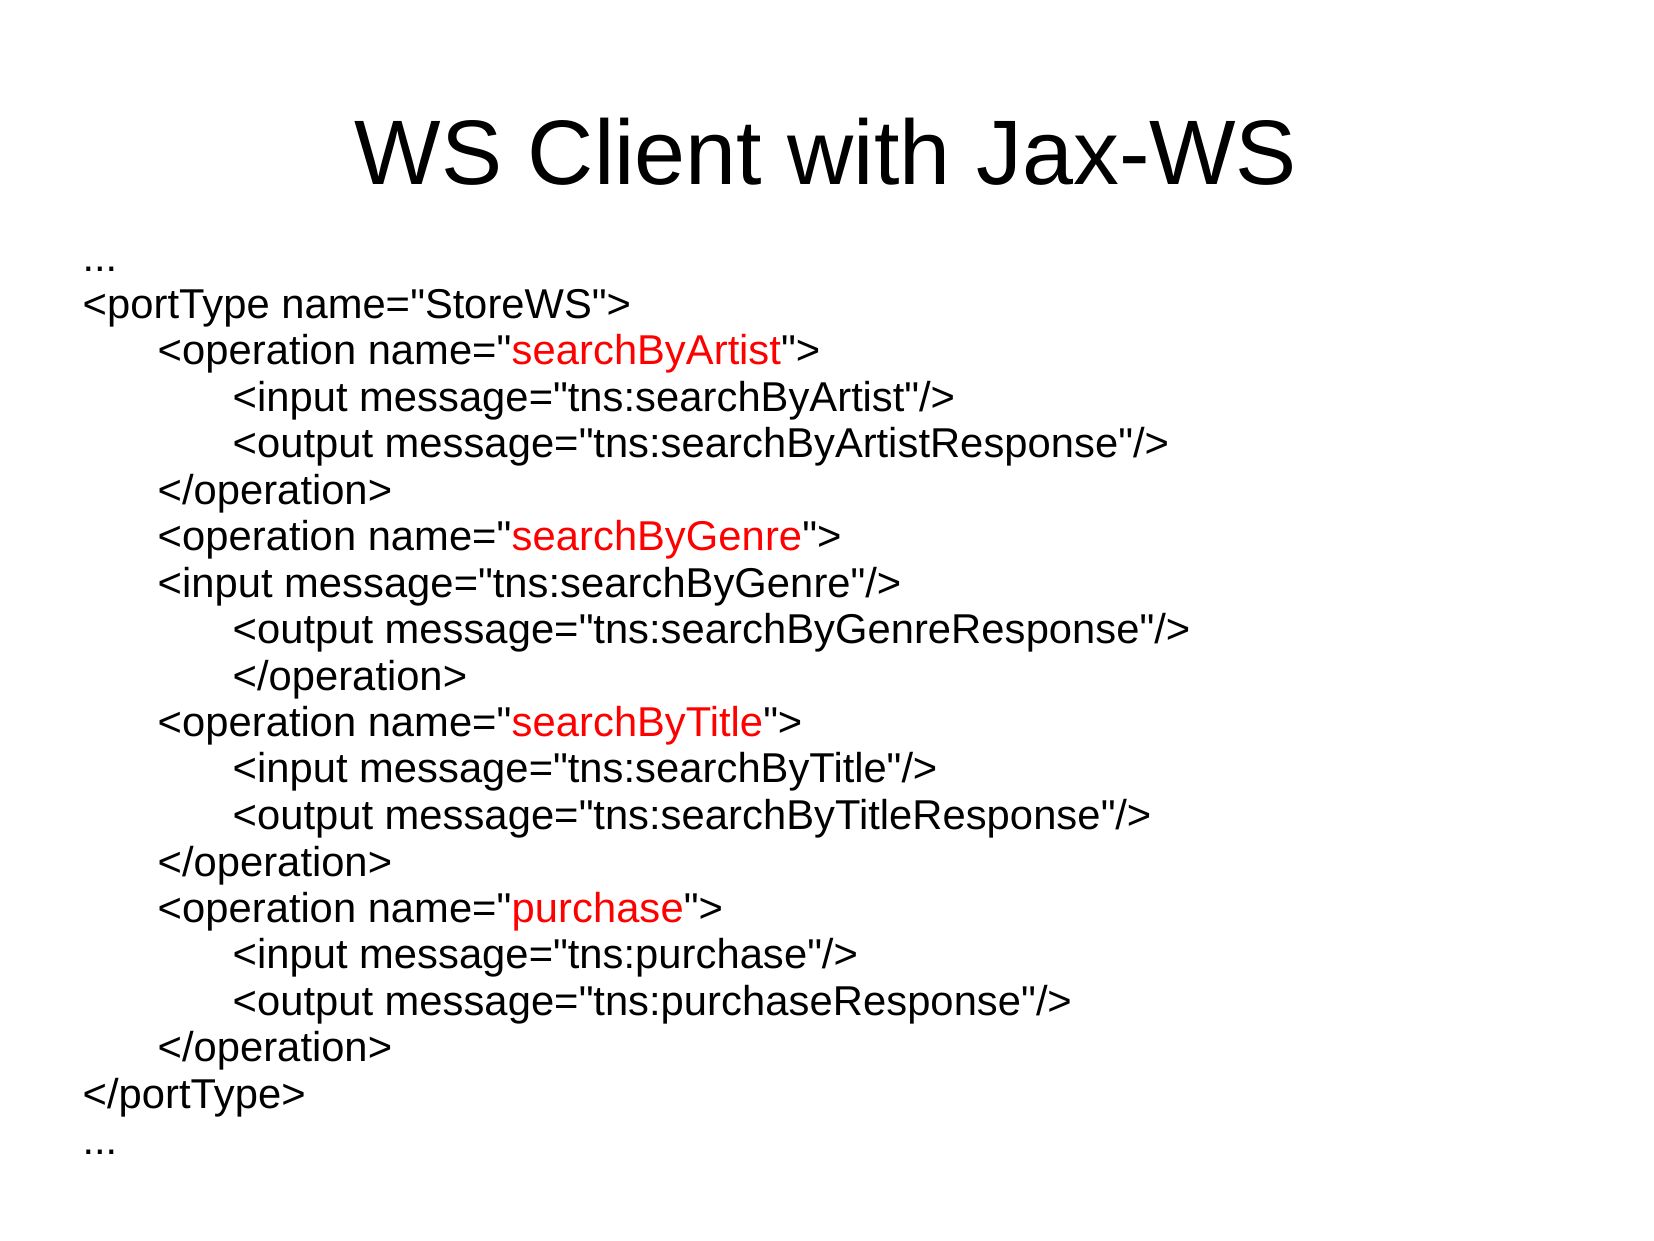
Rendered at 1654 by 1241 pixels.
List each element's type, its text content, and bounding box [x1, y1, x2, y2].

title WS Client with Jax-WS [82, 49, 1571, 233]
subtitle ... <portType name="StoreWS"> <operation name="searchByArtist"> <input message="tns:searchByArtist"/> <output message="tns:searchByArtistResponse"/> </operation> <operation name="searchByGenre"> <input message="tns:searchByGenre"/> <output message="tns:searchByGenreResponse"/> </operation> <operation name="searchByTitle"> <input message="tns:searchByTitle"/> <output message="tns:searchByTitleResponse"/> </operation> <operation name="purchase"> <input message="tns:purchase"/> <output message="tns:purchaseResponse"/> </operation> </portType> ... [82, 233, 1571, 1164]
